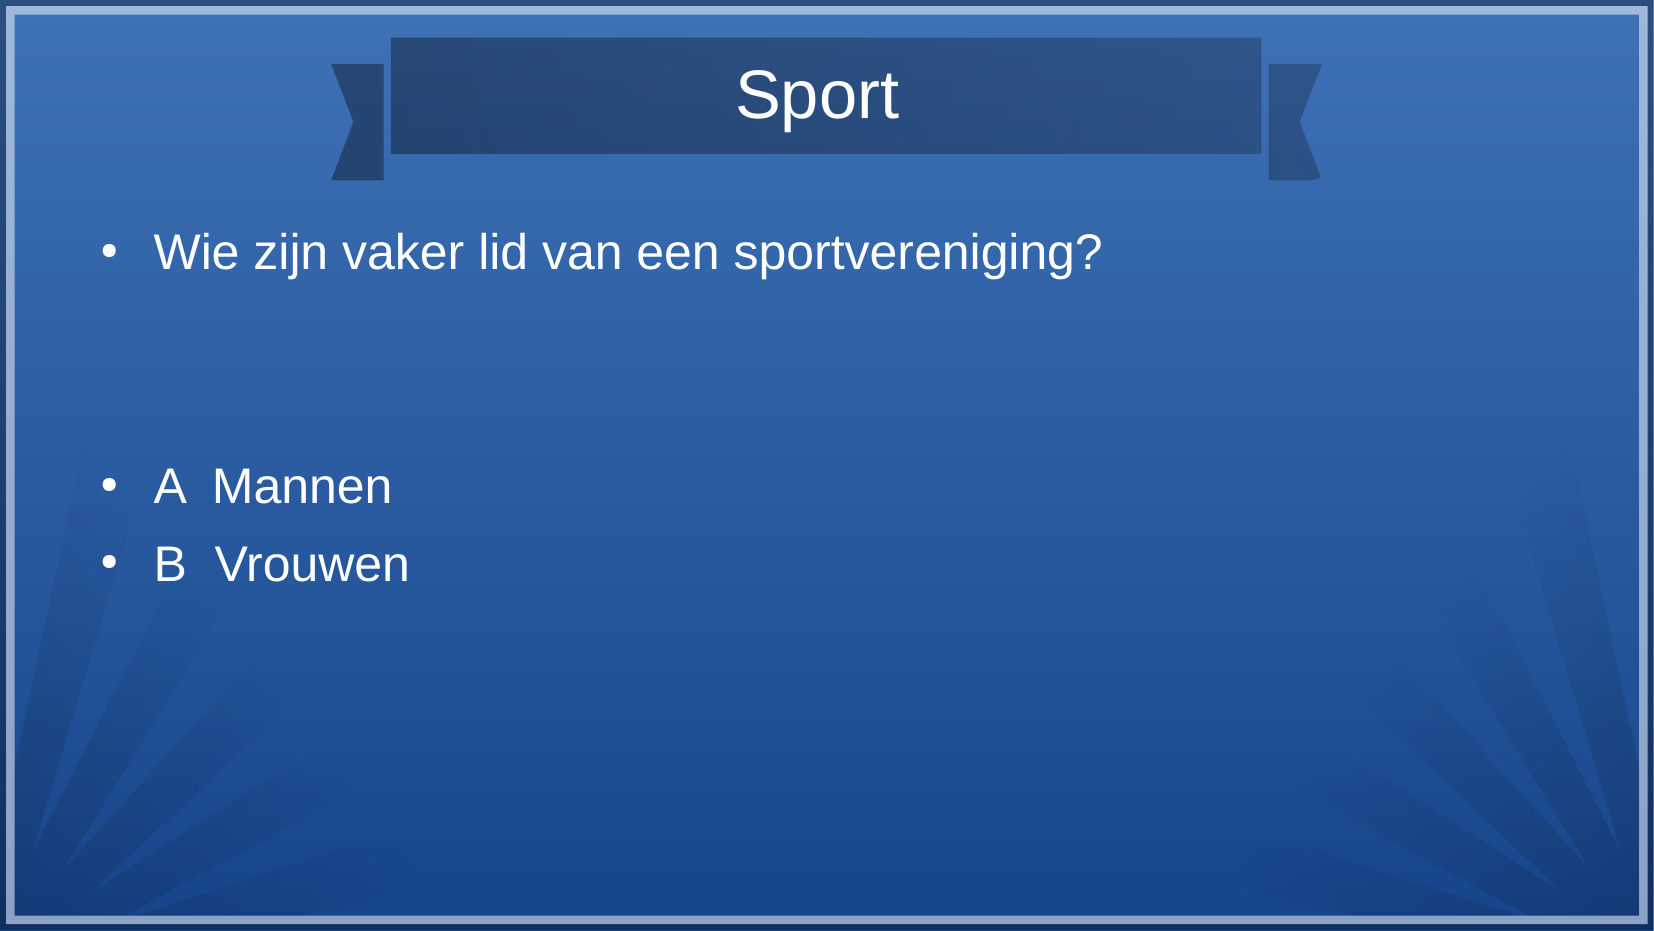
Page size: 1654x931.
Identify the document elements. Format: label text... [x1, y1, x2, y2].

list Wie zijn vaker lid van een sportvereniging? A Mannen B Vrouwen [82, 224, 1571, 848]
title Sport [389, 35, 1264, 154]
